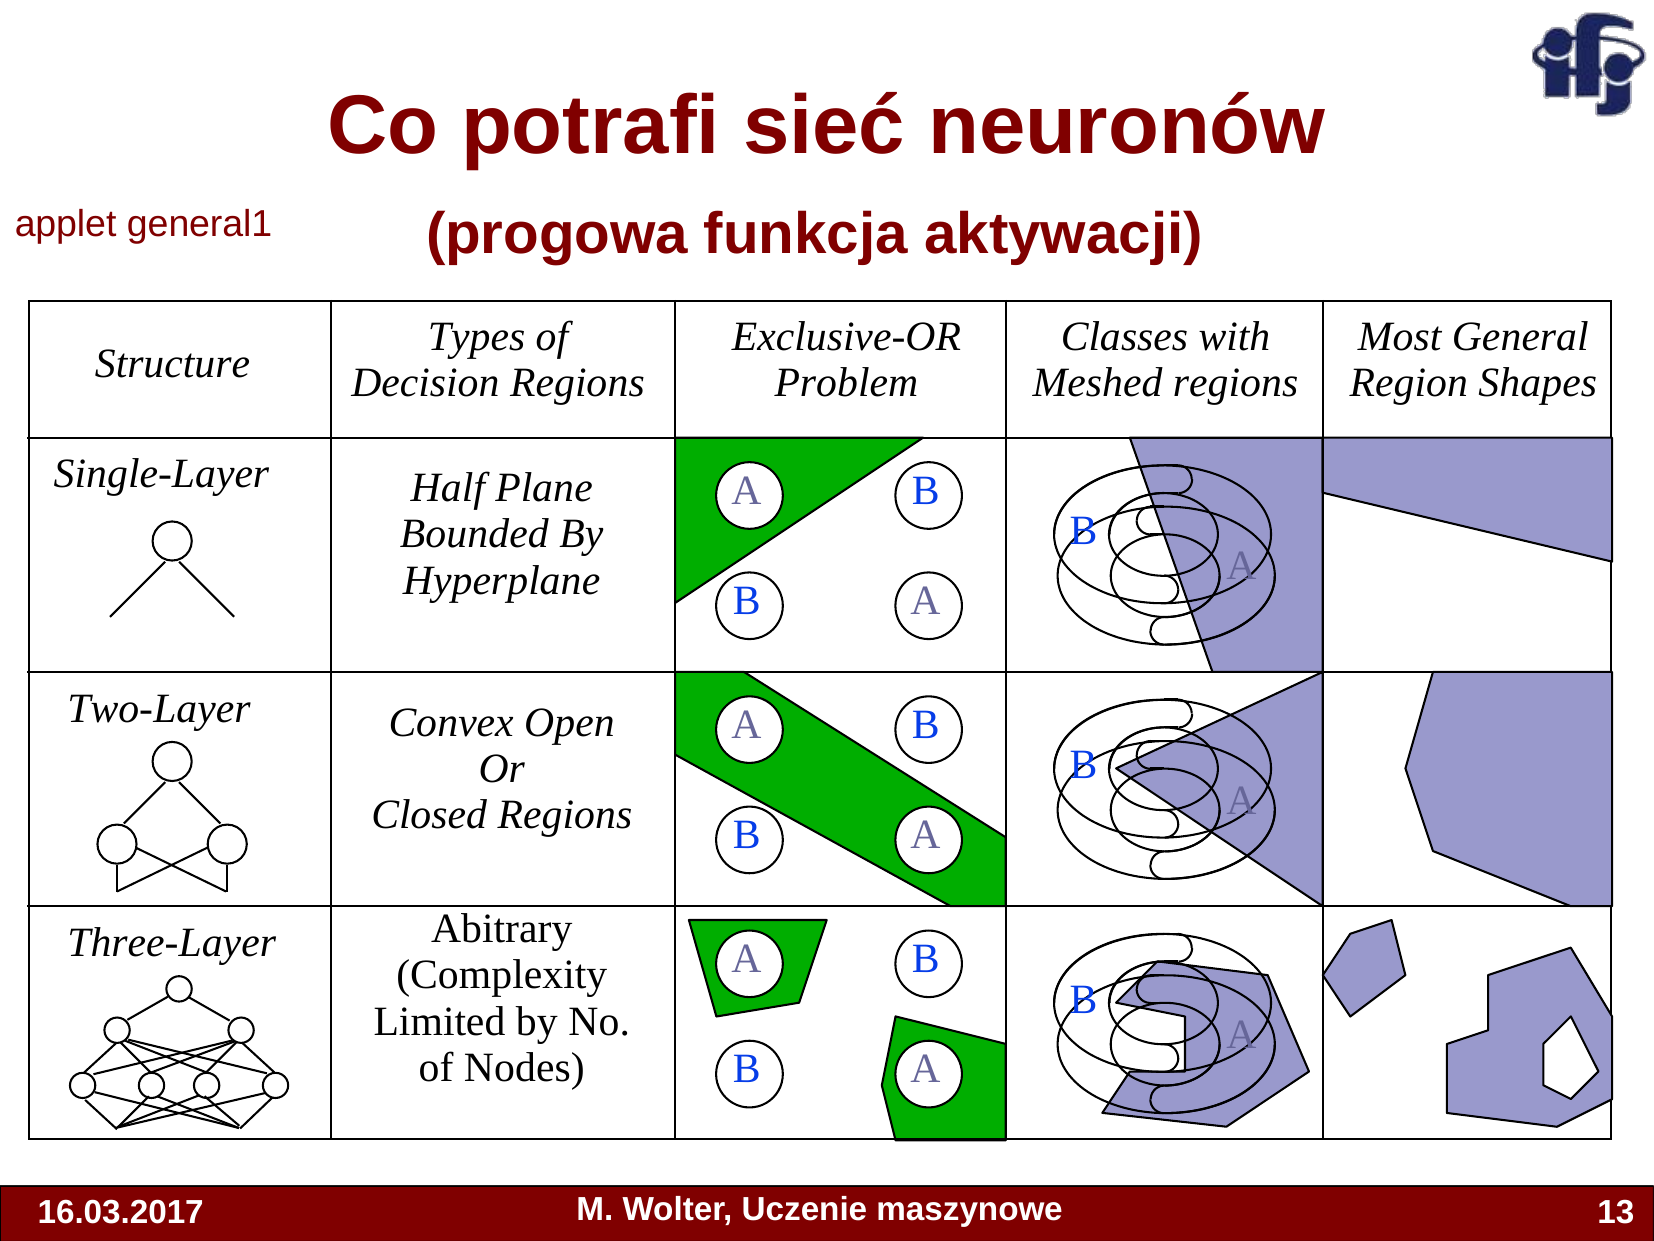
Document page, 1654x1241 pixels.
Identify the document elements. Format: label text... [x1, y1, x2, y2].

text_box [1110, 1075, 1156, 1111]
text_box [1140, 467, 1190, 493]
text_box A [716, 459, 777, 521]
text_box Classes with Meshed regions [1017, 305, 1314, 413]
text_box [881, 1016, 1005, 1138]
text_box B [1054, 734, 1113, 796]
text_box [676, 439, 922, 603]
text_box B [717, 1038, 776, 1100]
text_box Structure [79, 333, 266, 395]
text_box [776, 1053, 783, 1095]
text_box Abitrary (Complexity Limited by No. of Nodes) [358, 898, 646, 1098]
text_box B [717, 804, 776, 866]
text_box [1128, 1067, 1208, 1084]
text_box A [895, 1038, 956, 1100]
text_box [727, 631, 772, 640]
text_box [1178, 792, 1211, 830]
text_box [776, 585, 783, 626]
text_box [1185, 1026, 1211, 1069]
text_box A [716, 694, 777, 755]
text_box Most General Region Shapes [1334, 305, 1613, 413]
text_box [1215, 516, 1251, 535]
text_box [1142, 1004, 1209, 1039]
text_box [1152, 1065, 1267, 1112]
text_box [688, 920, 827, 1017]
text_box Half Plane Bounded By Hyperplane [385, 457, 619, 611]
text_box [1130, 437, 1613, 671]
text_box [955, 943, 962, 985]
text_box applet general1 [0, 195, 331, 252]
text_box [1184, 469, 1269, 535]
text_box Two-Layer [52, 677, 266, 739]
text_box B [896, 928, 955, 990]
text_box B [896, 694, 955, 755]
text_box [1150, 495, 1203, 509]
text_box [1191, 965, 1269, 1004]
text_box Exclusive-OR Problem [716, 305, 977, 413]
text_box [1188, 599, 1207, 610]
text_box [676, 673, 1005, 905]
text_box [955, 709, 962, 751]
text_box [1164, 536, 1209, 573]
text_box [1116, 759, 1145, 777]
title Co potrafi sieć neuronów (progowa funkcja aktywacji) [82, 46, 1571, 295]
text_box [776, 819, 783, 861]
text_box B [1054, 500, 1113, 562]
text_box [728, 1100, 771, 1108]
text_box [907, 755, 951, 763]
text_box A [1211, 1004, 1272, 1065]
text_box A [895, 804, 956, 866]
text_box [1212, 831, 1267, 855]
text_box [1232, 673, 1322, 905]
text_box [1214, 750, 1250, 769]
text_box [1405, 671, 1613, 907]
text_box [1192, 597, 1267, 639]
text_box B [1054, 968, 1113, 1030]
text_box [1116, 979, 1145, 1007]
text_box [1132, 770, 1209, 808]
text_box [956, 586, 962, 625]
text_box Single-Layer [38, 443, 285, 505]
text_box A [716, 928, 777, 990]
text_box B [717, 570, 776, 631]
text_box [1322, 920, 1406, 1017]
text_box [1176, 734, 1204, 744]
text_box B [896, 459, 955, 521]
text_box [1102, 974, 1310, 1127]
picture [1525, 0, 1654, 129]
text_box [1214, 984, 1251, 1004]
text_box [1178, 558, 1211, 600]
text_box [908, 990, 950, 998]
text_box A [1211, 769, 1272, 831]
text_box [907, 631, 951, 640]
text_box [728, 866, 771, 874]
text_box [1143, 963, 1204, 978]
text_box Convex Open Or Closed Regions [356, 691, 648, 845]
text_box [1194, 716, 1269, 769]
text_box [1138, 977, 1216, 1019]
text_box [1139, 743, 1216, 785]
text_box [1155, 508, 1216, 550]
text_box A [895, 570, 956, 631]
text_box [955, 475, 962, 516]
text_box Three-Layer [52, 912, 292, 973]
text_box [907, 521, 951, 529]
text_box [1446, 947, 1613, 1127]
text_box Types of Decision Regions [336, 305, 660, 413]
text_box A [1211, 535, 1272, 597]
